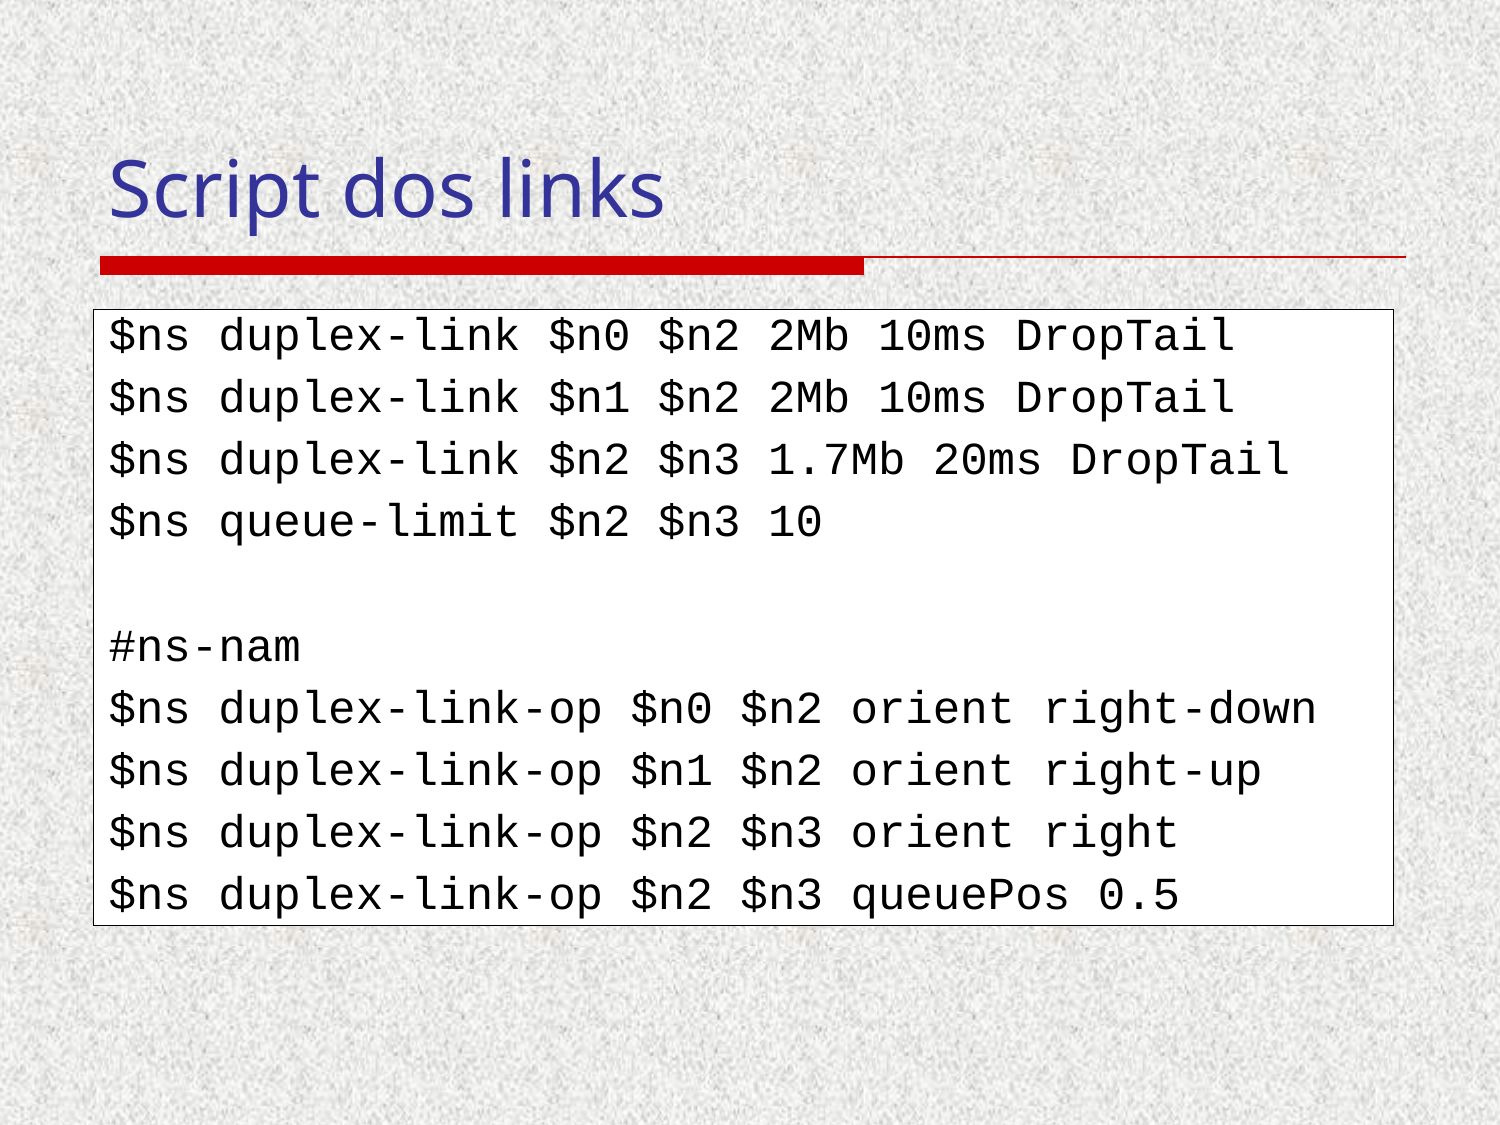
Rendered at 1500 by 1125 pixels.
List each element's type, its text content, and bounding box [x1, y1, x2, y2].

title Script dos links [94, 20, 1406, 249]
picture [0, 0, 1500, 1125]
text_box $ns duplex-link $n0 $n2 2Mb 10ms DropTail $ns duplex-link $n1 $n2 2Mb 10ms DropTail $ns duplex-link $n2 $n3 1.7Mb 20ms DropTail $ns queue-limit $n2 $n3 10 #ns-nam $ns duplex-link-op $n0 $n2 orient right-down $ns duplex-link-op $n1 $n2 orient right-up $ns duplex-link-op $n2 $n3 orient right $ns duplex-link-op $n2 $n3 queuePos 0.5 [93, 309, 1394, 926]
